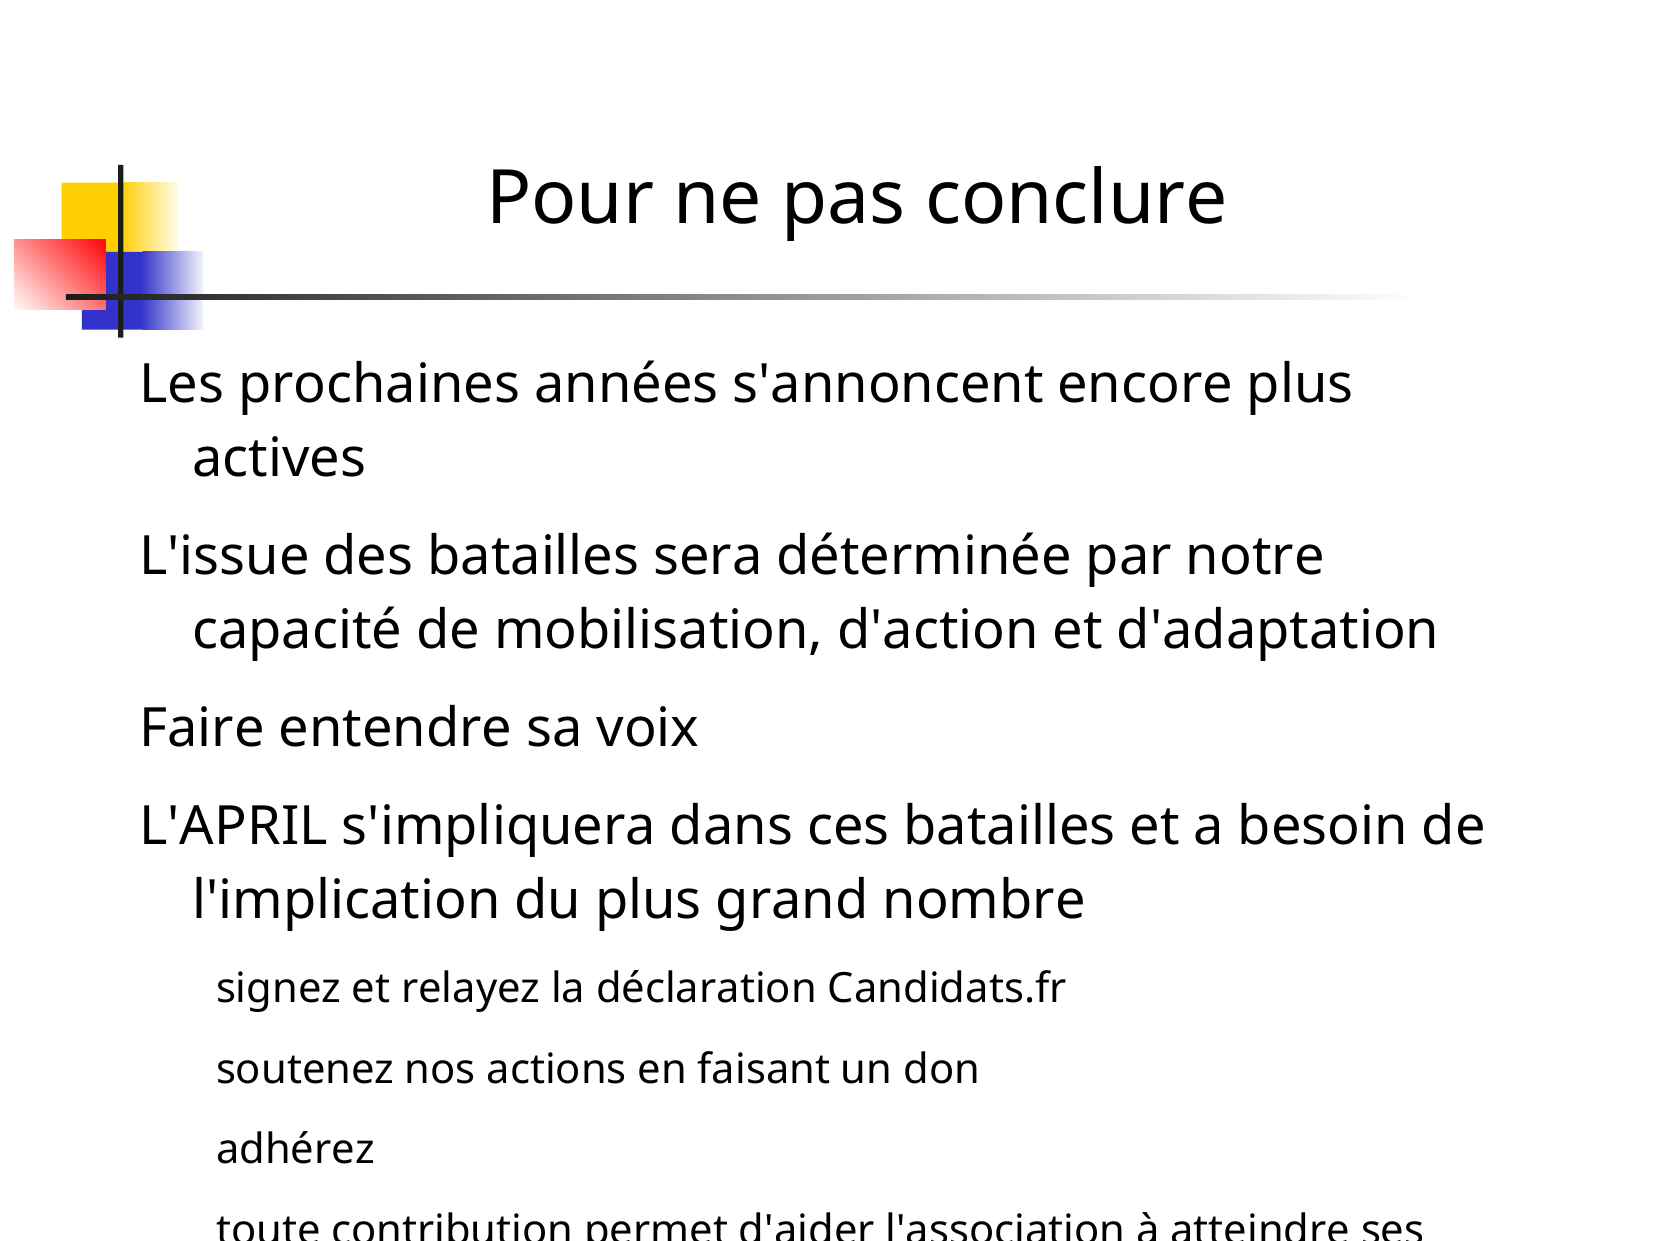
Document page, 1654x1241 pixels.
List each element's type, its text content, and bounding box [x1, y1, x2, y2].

list Les prochaines années s'annoncent encore plus actives L'issue des batailles sera déterminée par notre capacité de mobilisation, d'action et d'adaptation Faire entendre sa voix L'APRIL s'impliquera dans ces batailles et a besoin de l'implication du plus grand nombre signez et relayez la déclaration Candidats.fr soutenez nos actions en faisant un don adhérez toute contribution permet d'aider l'association à atteindre ses objectifs [121, 344, 1534, 1227]
title Pour ne pas conclure [121, 91, 1534, 299]
